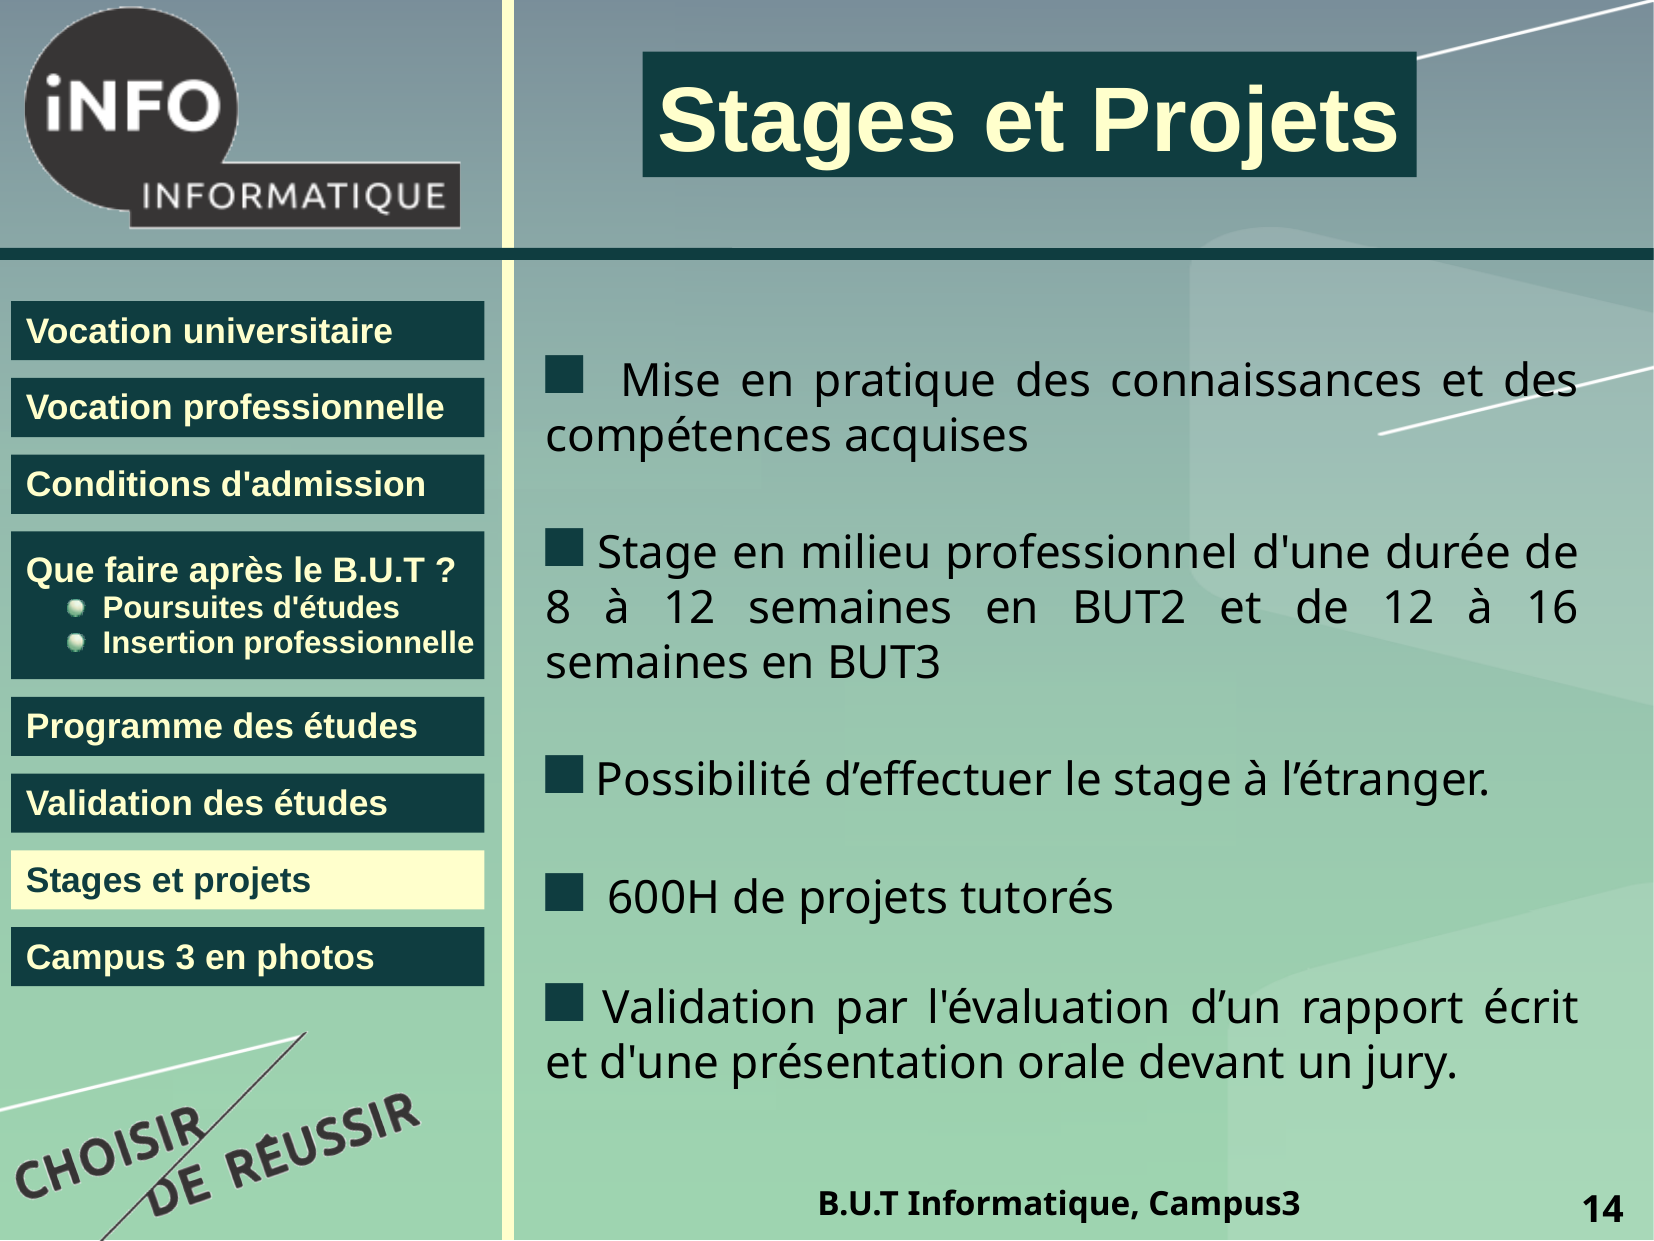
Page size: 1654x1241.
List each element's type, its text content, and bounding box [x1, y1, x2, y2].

picture [514, 0, 1654, 248]
picture [67, 633, 86, 652]
picture [514, 260, 1654, 1240]
text_box Programme des études [11, 696, 471, 756]
text_box Que faire après le B.U.T ? Poursuites d'études Insertion professionnelle [11, 531, 471, 680]
text_box Stages et projets [11, 850, 471, 910]
picture [67, 599, 86, 617]
text_box Validation des études [11, 773, 471, 833]
text_box Conditions d'admission [11, 454, 471, 514]
text_box Vocation universitaire [11, 301, 485, 361]
text_box Stages et Projets [642, 51, 1417, 178]
picture [0, 260, 502, 1241]
text_box Mise en pratique des connaissances et des compétences acquises Stage en milieu professionnel d'une durée de 8 à 12 semaines en BUT2 et de 12 à 16 semaines en BUT3 Possibilité d’effectuer le stage à l’étranger. 600H de projets tutorés Validation par l'évaluation d’un rapport écrit et d'une présentation orale devant un jury. [471, 342, 1595, 1164]
text_box Vocation professionnelle [11, 377, 471, 438]
text_box Campus 3 en photos [11, 927, 471, 987]
picture [0, 0, 502, 247]
